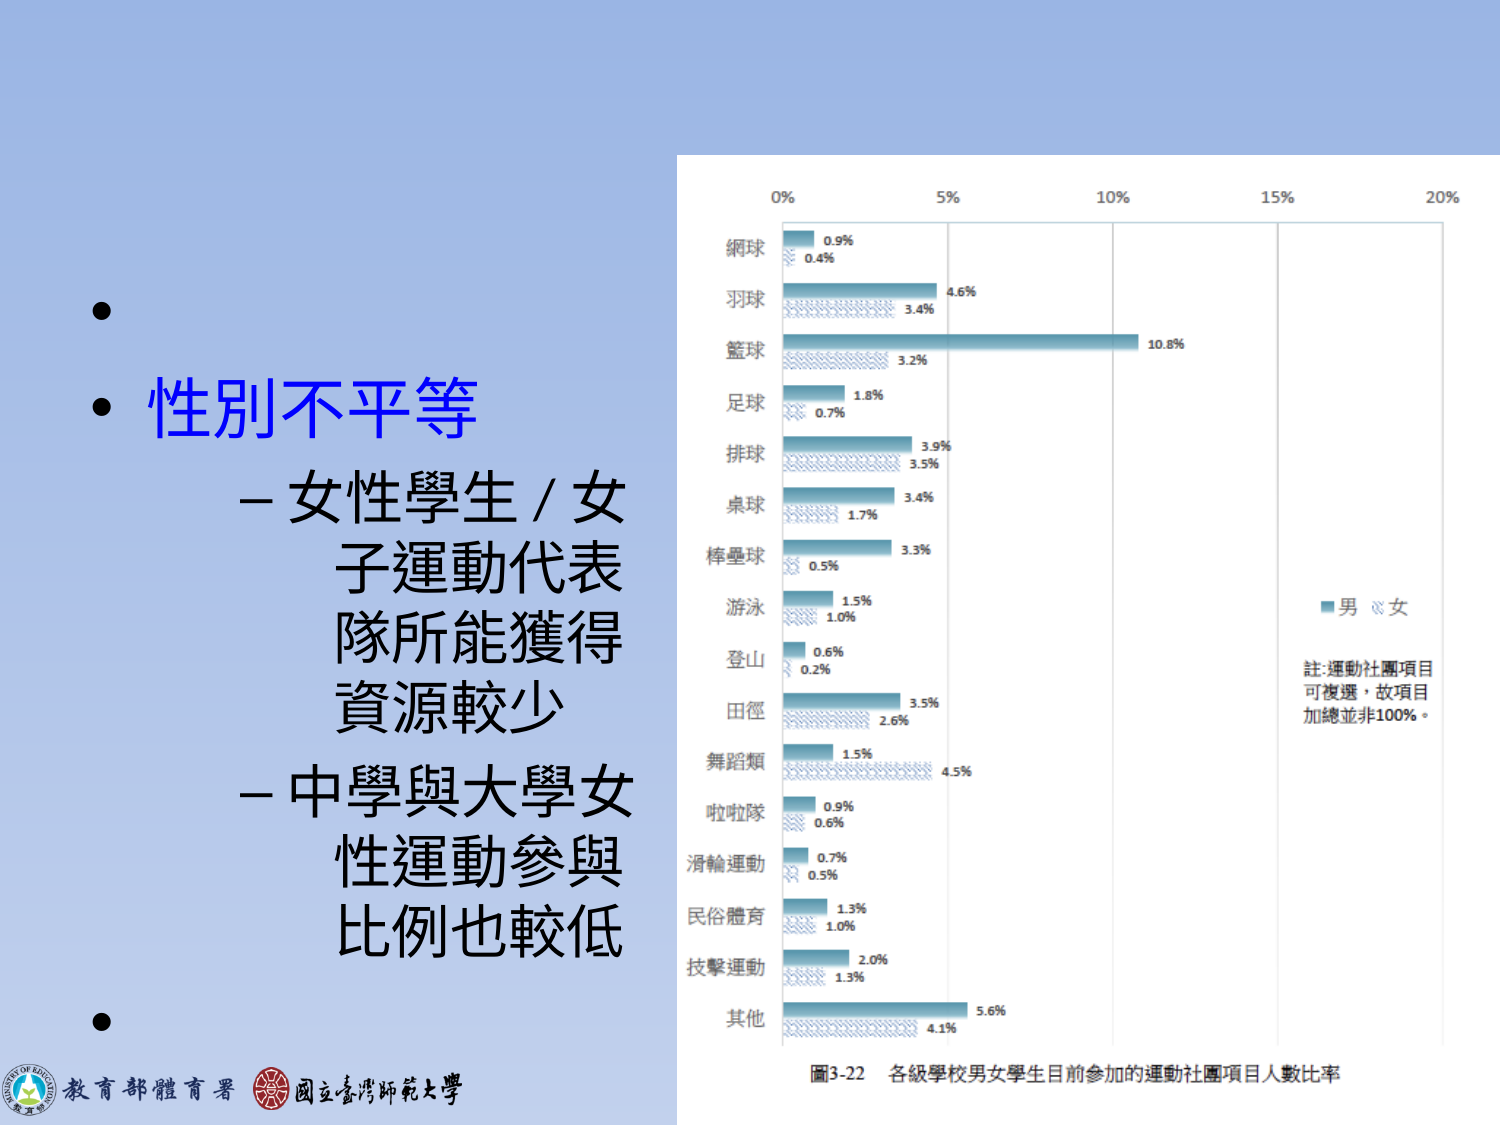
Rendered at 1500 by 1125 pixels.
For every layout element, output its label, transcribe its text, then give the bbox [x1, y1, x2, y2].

picture [677, 155, 1500, 1125]
list 性別不平等 女性學生/女子運動代表隊所能獲得資源較少 中學與大學女性運動參與比例也較低 [75, 262, 677, 1005]
